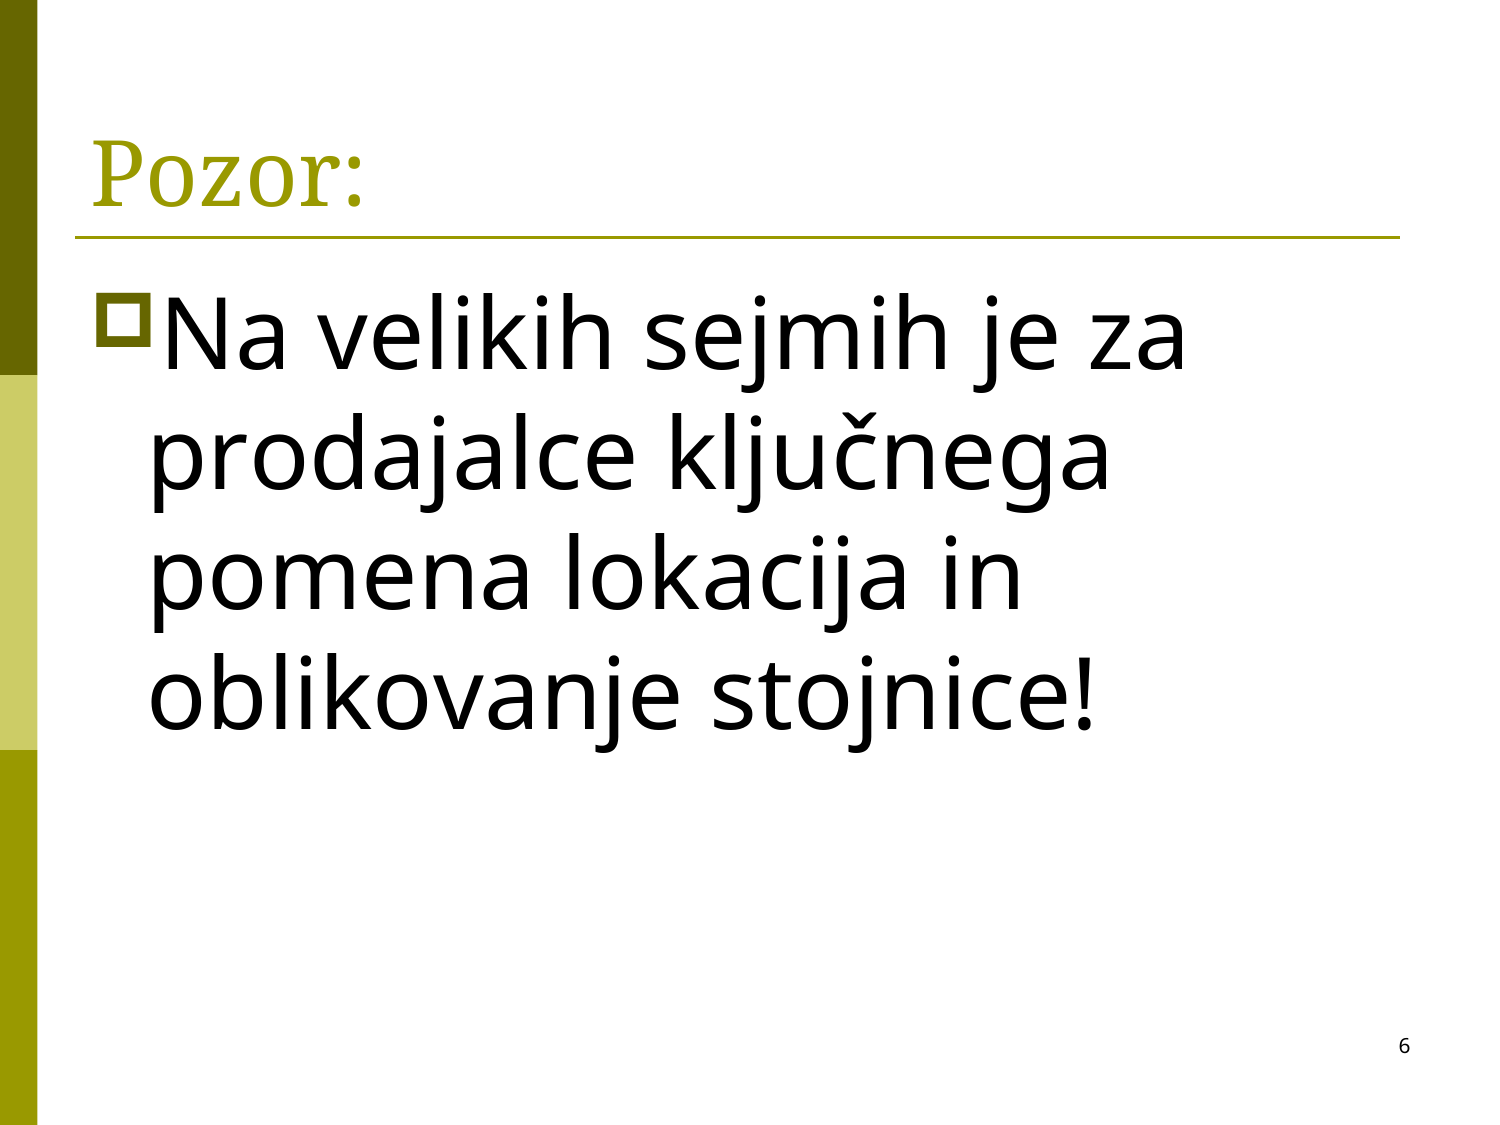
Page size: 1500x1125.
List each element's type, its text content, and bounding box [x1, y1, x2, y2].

title Pozor: [75, 45, 1426, 233]
text_box <number> [1074, 1025, 1426, 1101]
list Na velikih sejmih je za prodajalce ključnega pomena lokacija in oblikovanje stojnice! [75, 262, 1426, 1006]
